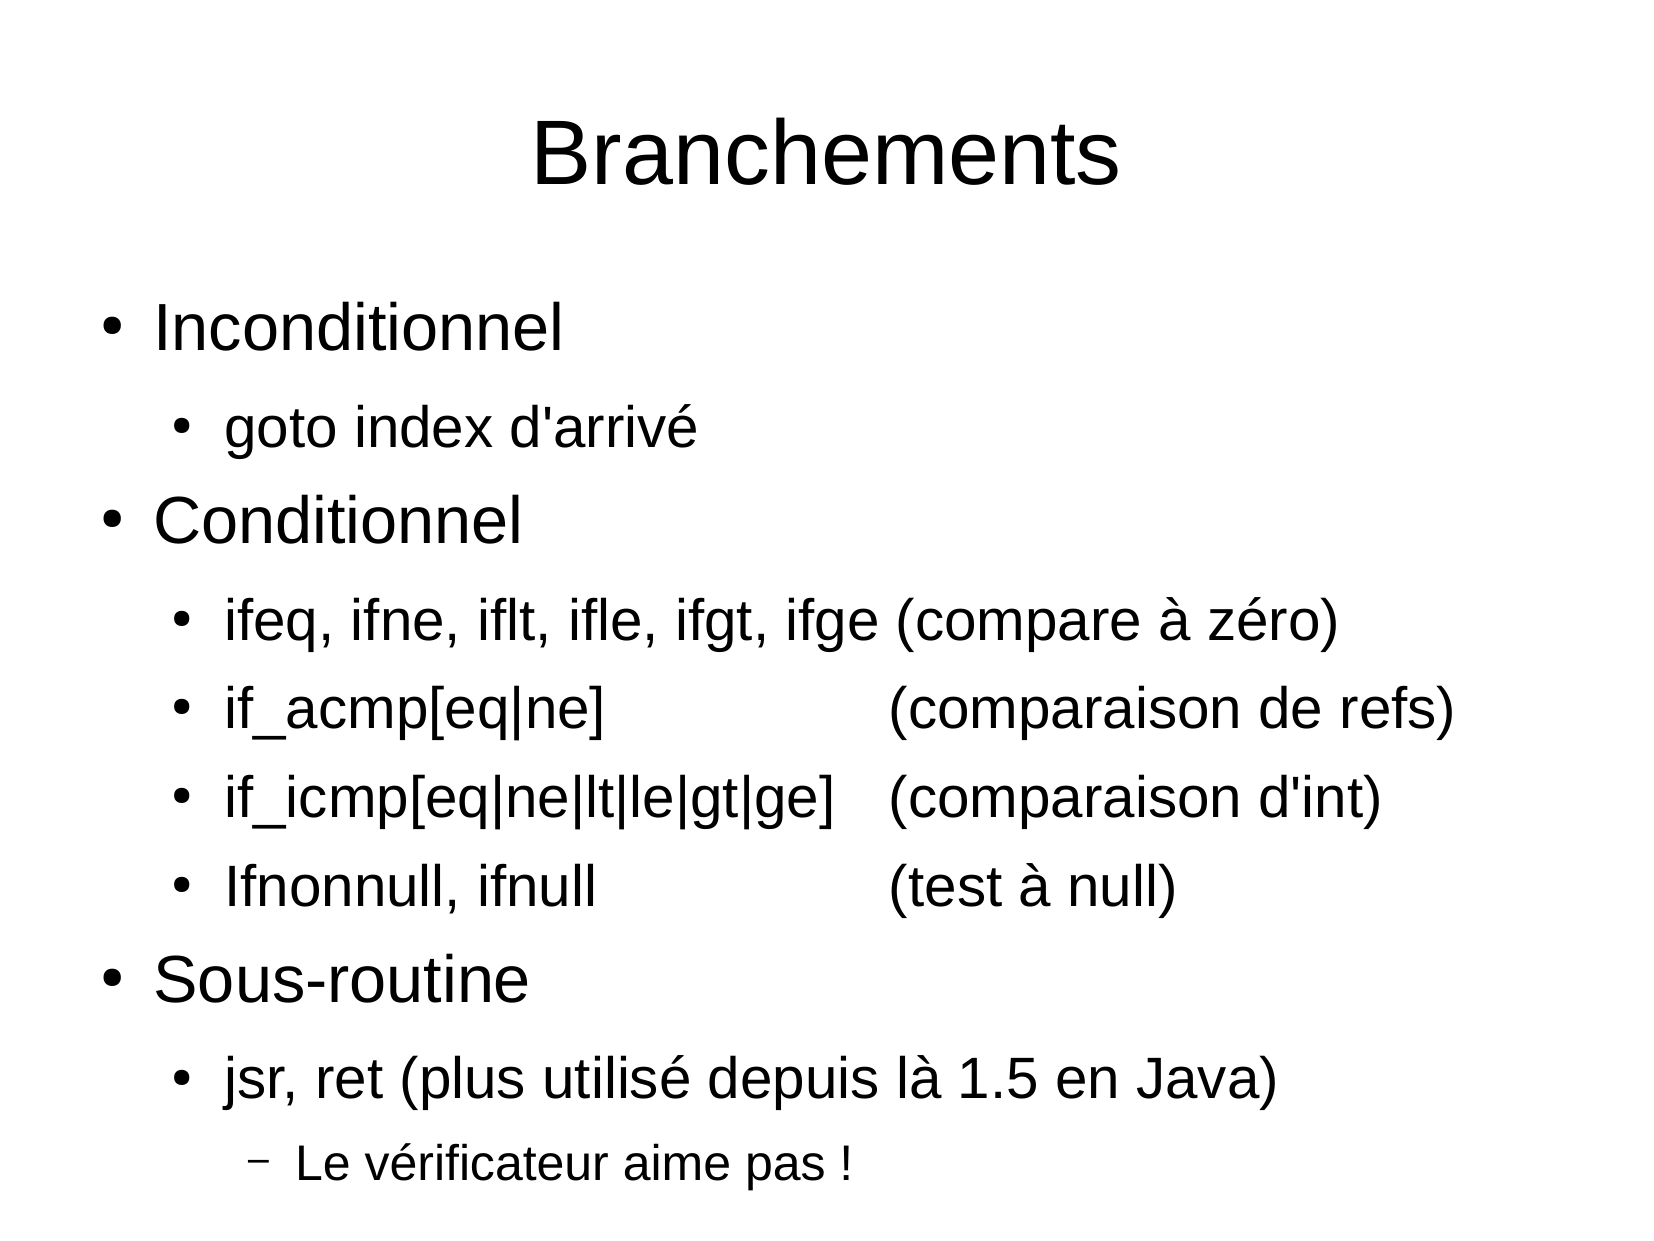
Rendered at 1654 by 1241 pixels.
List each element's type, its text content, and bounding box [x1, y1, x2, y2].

list Inconditionnel goto index d'arrivé Conditionnel ifeq, ifne, iflt, ifle, ifgt, ifge (compare à zéro) if_acmp[eq|ne] (comparaison de refs) if_icmp[eq|ne|lt|le|gt|ge] (comparaison d'int) Ifnonnull, ifnull (test à null) Sous-routine jsr, ret (plus utilisé depuis là 1.5 en Java) Le vérificateur aime pas ! [82, 290, 1571, 1191]
title Branchements [82, 56, 1571, 250]
